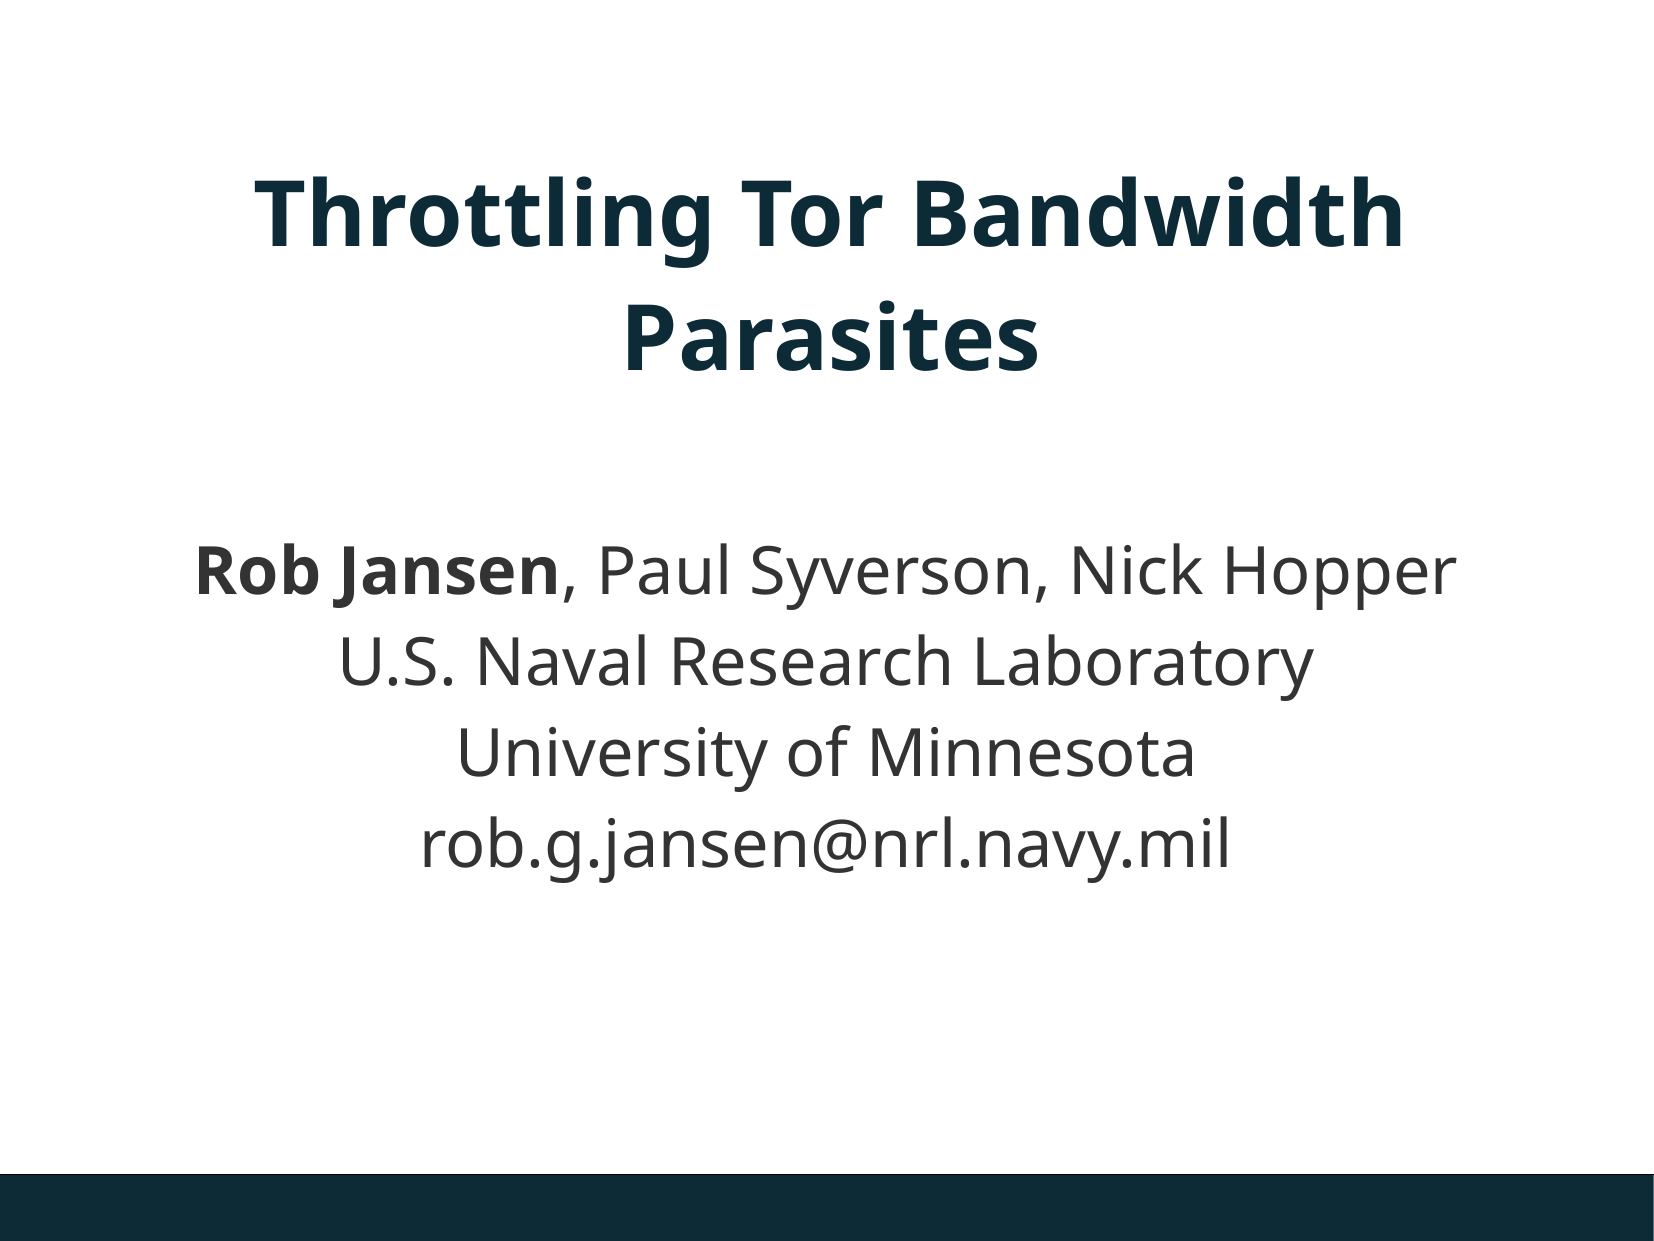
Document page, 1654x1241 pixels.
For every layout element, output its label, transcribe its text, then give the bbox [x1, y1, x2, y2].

title Throttling Tor Bandwidth Parasites [86, 166, 1575, 380]
subtitle Rob Jansen, Paul Syverson, Nick Hopper U.S. Naval Research Laboratory University of Minnesota rob.g.jansen@nrl.navy.mil [82, 296, 1571, 1115]
